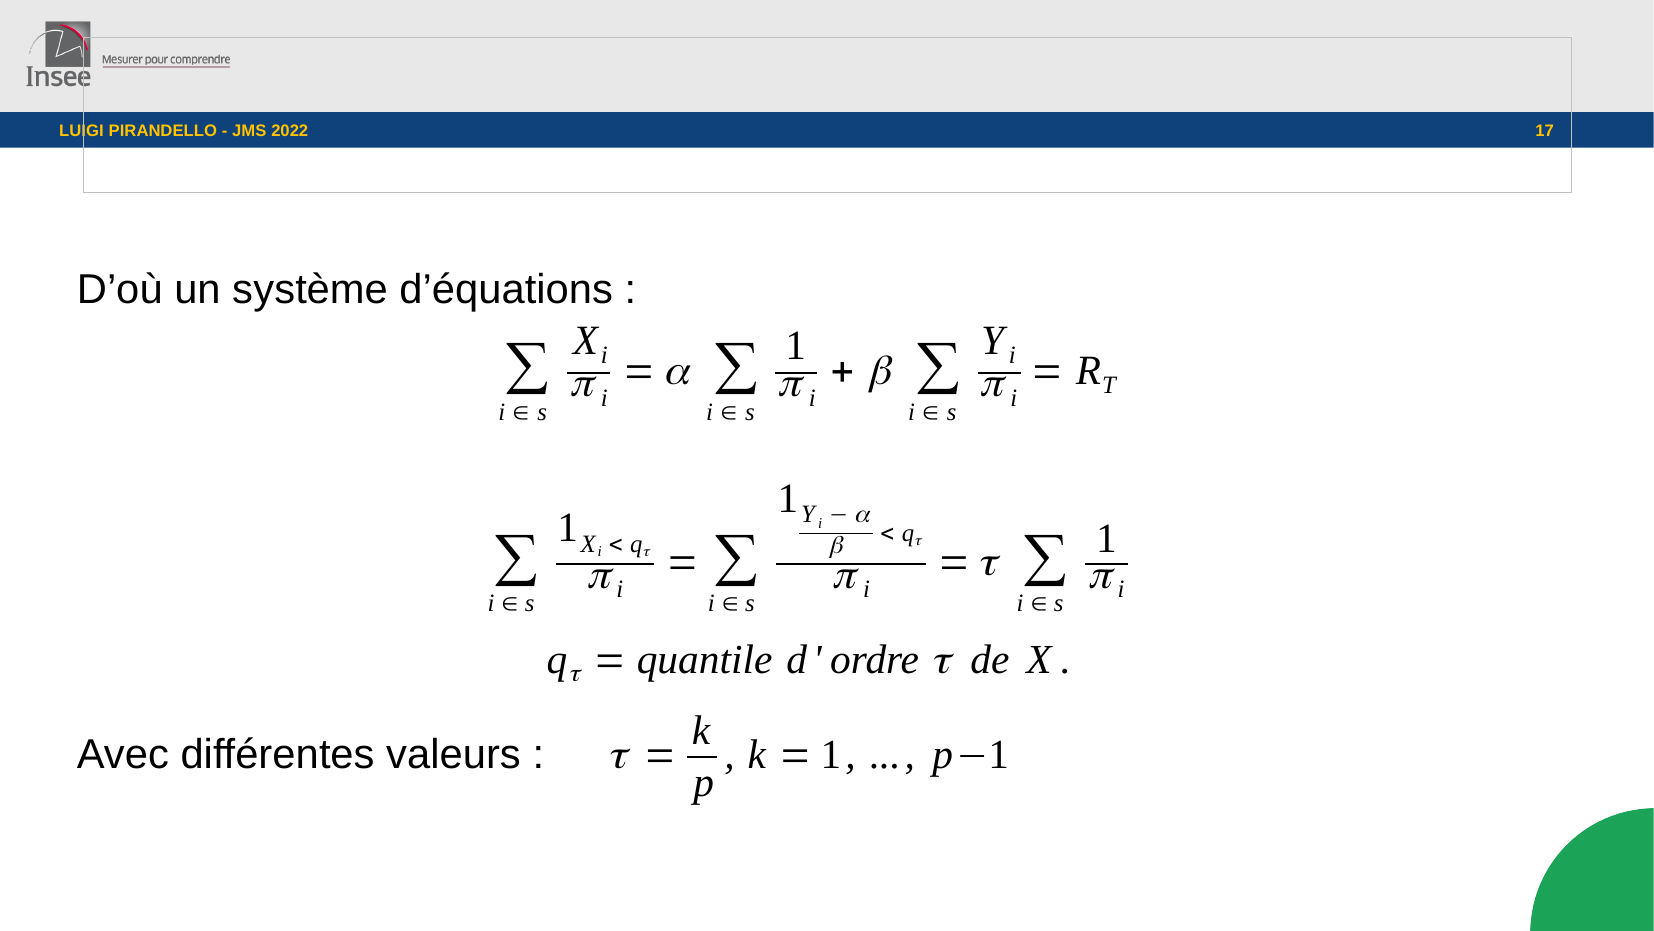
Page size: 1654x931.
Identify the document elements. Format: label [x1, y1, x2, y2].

chart [601, 707, 1016, 806]
picture [1530, 808, 1654, 931]
chart [540, 636, 1077, 684]
picture [23, 0, 230, 89]
chart [481, 316, 1136, 618]
picture [84, 38, 230, 89]
